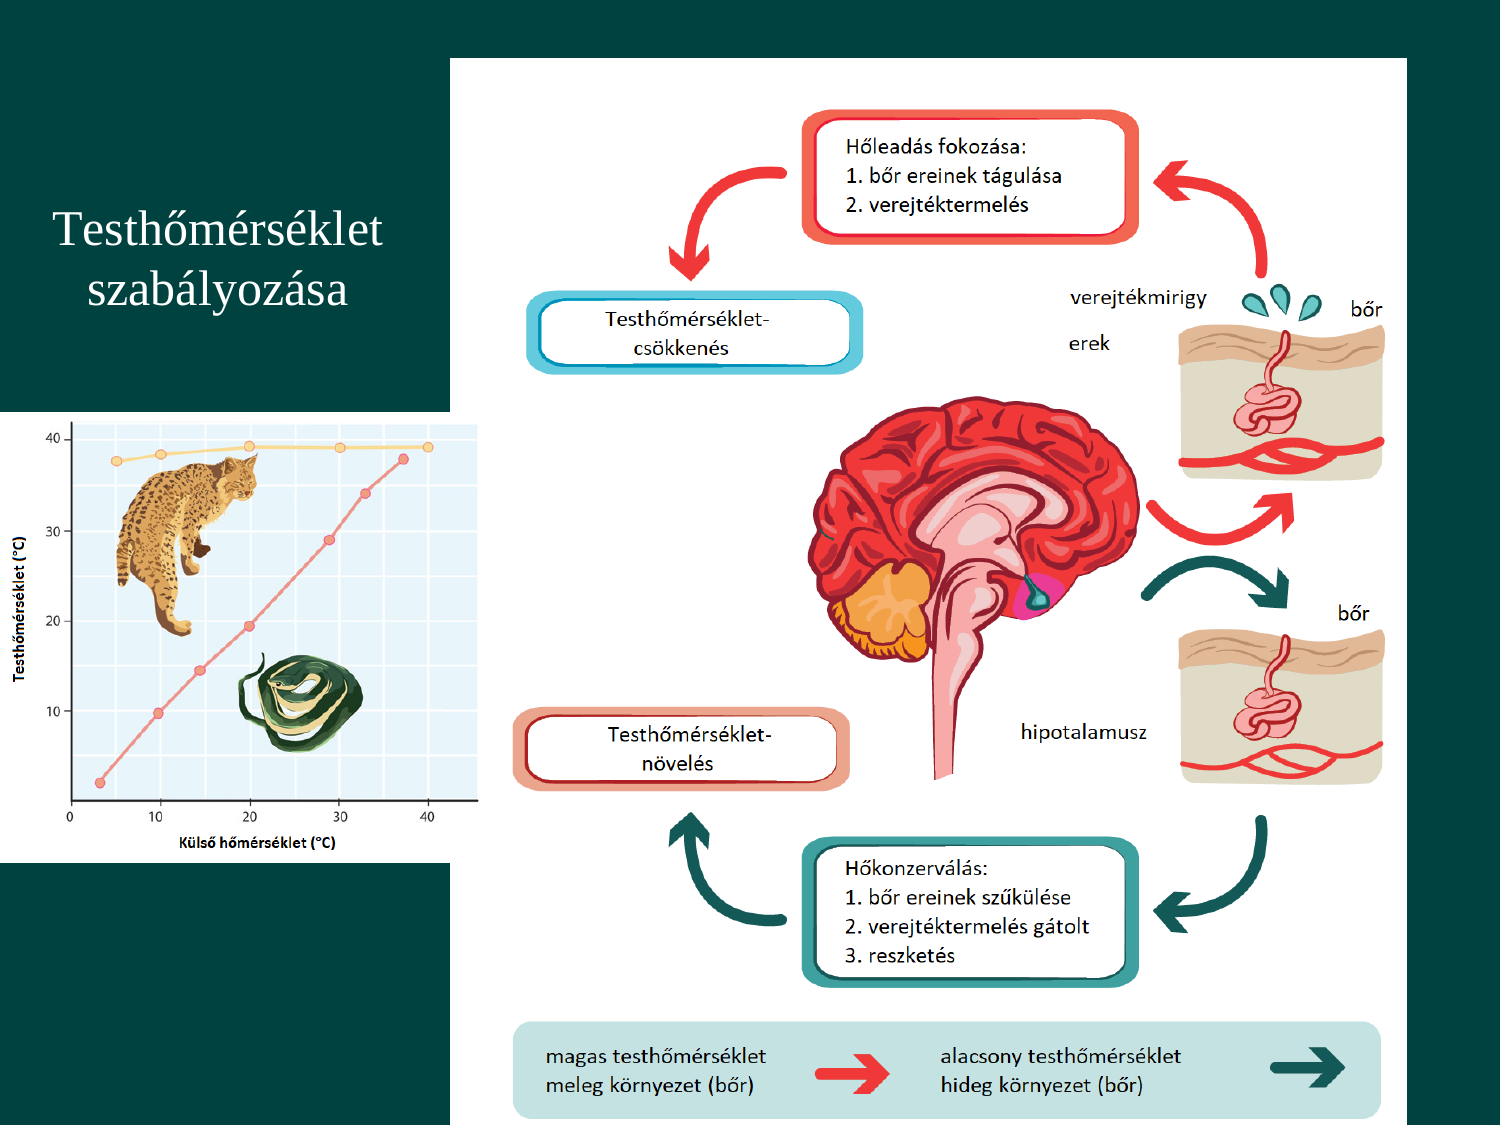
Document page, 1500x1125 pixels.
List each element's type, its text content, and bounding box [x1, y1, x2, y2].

text_box Testhőmérséklet szabályozása [37, 187, 399, 323]
picture [0, 58, 1407, 1125]
